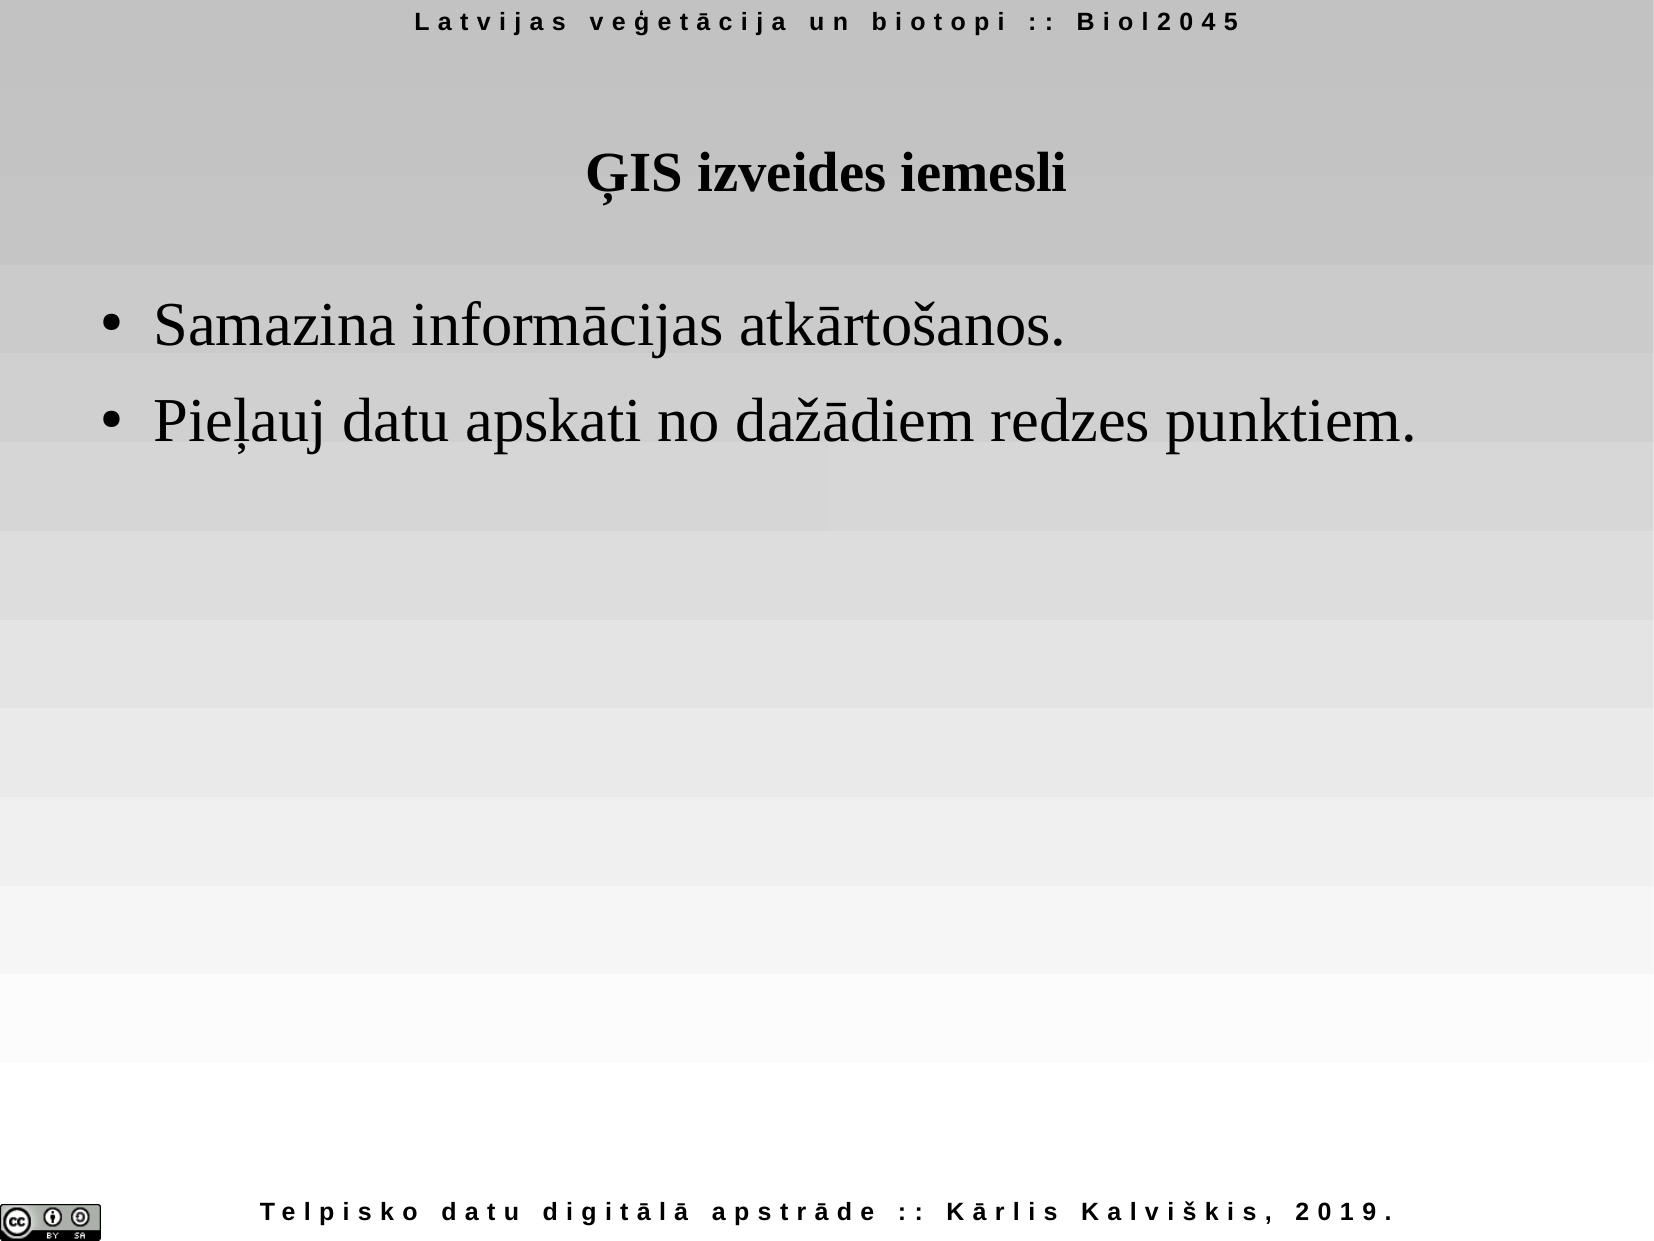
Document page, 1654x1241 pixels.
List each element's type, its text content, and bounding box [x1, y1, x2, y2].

picture [0, 0, 1654, 1241]
list Samazina informācijas atkārtošanos. Pieļauj datu apskati no dažādiem redzes punktiem. [82, 289, 1571, 1113]
title ĢIS izveides iemesli [29, 49, 1625, 296]
